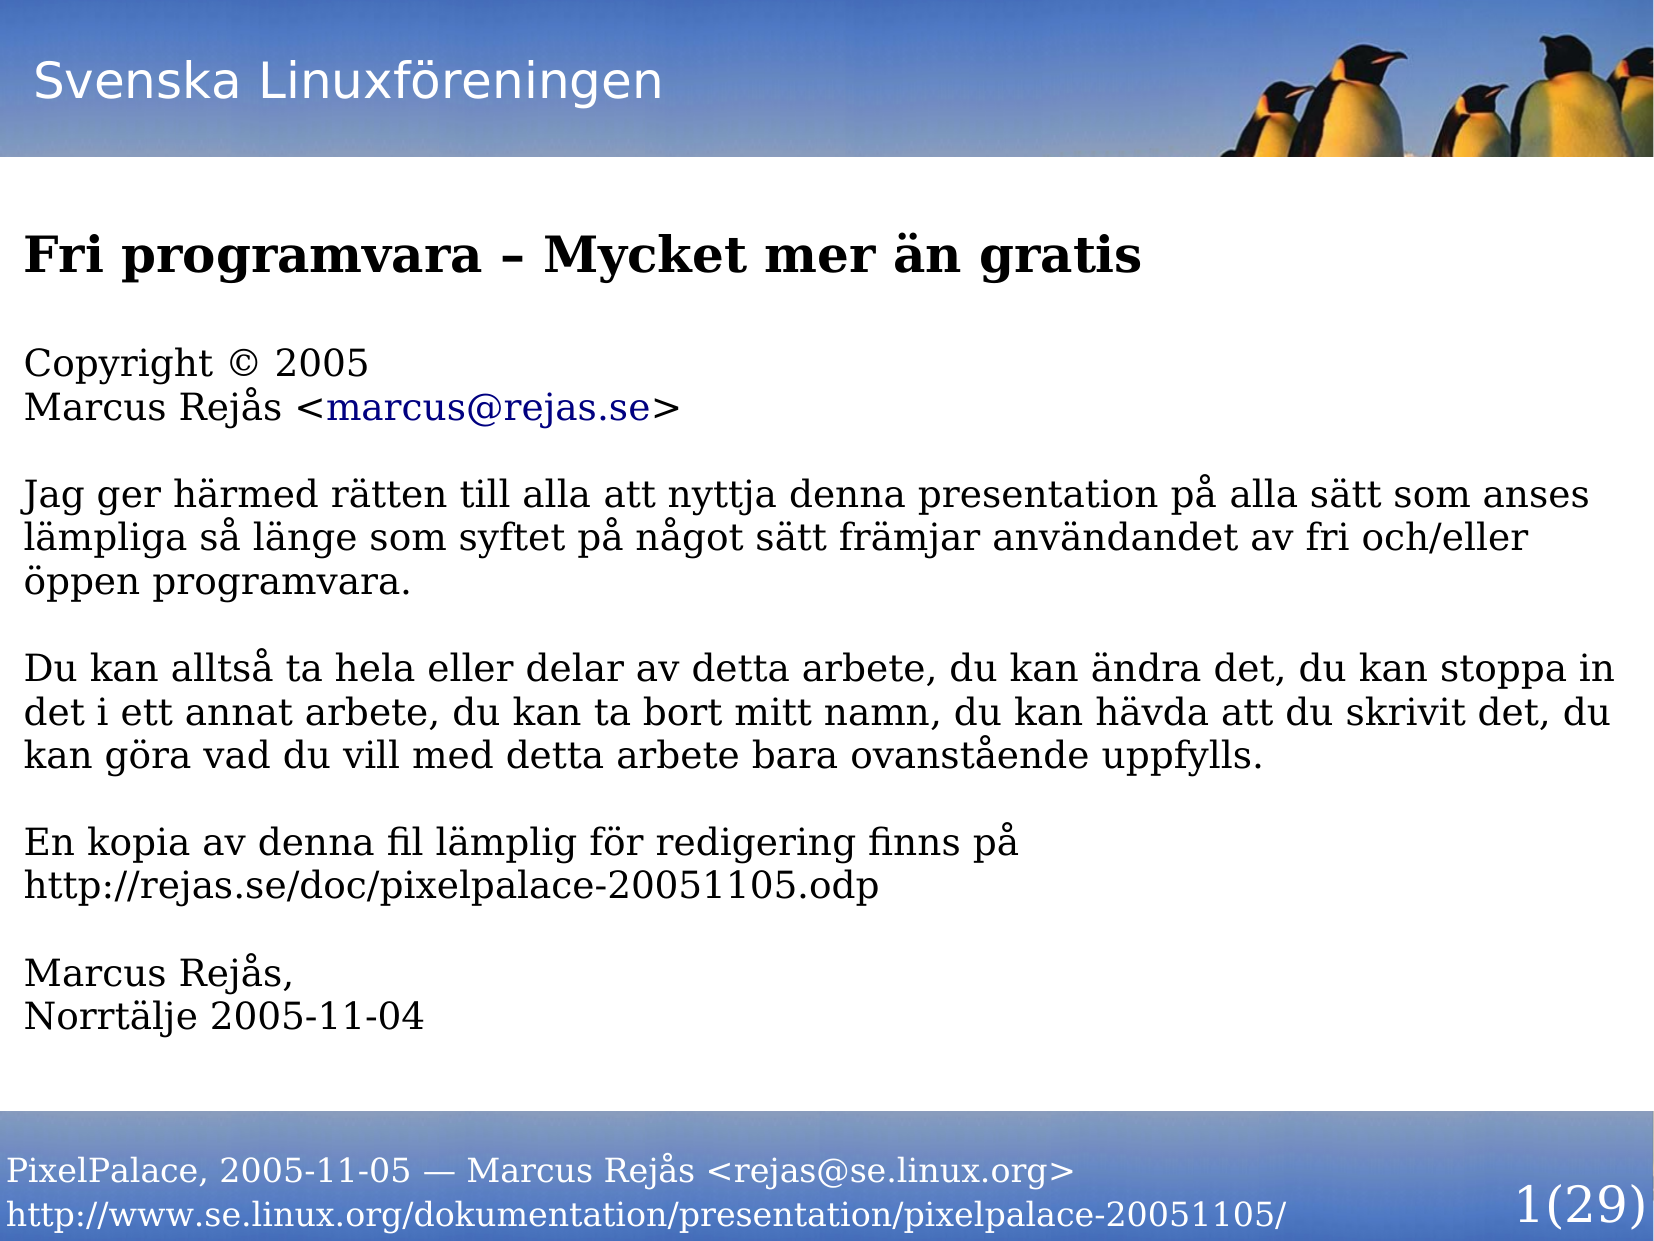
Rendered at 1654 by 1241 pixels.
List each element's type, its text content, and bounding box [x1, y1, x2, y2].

picture [0, 0, 1654, 157]
text_box Fri programvara – Mycket mer än gratis Copyright © 2005 Marcus Rejås <marcus@rejas.se> Jag ger härmed rätten till alla att nyttja denna presentation på alla sätt som anses lämpliga så länge som syftet på något sätt främjar användandet av fri och/eller öppen programvara. Du kan alltså ta hela eller delar av detta arbete, du kan ändra det, du kan stoppa in det i ett annat arbete, du kan ta bort mitt namn, du kan hävda att du skrivit det, du kan göra vad du vill med detta arbete bara ovanstående uppfylls. En kopia av denna fil lämplig för redigering finns på http://rejas.se/doc/pixelpalace-20051105.odp Marcus Rejås, Norrtälje 2005-11-04 [23, 225, 1637, 1039]
picture [0, 1111, 1654, 1241]
